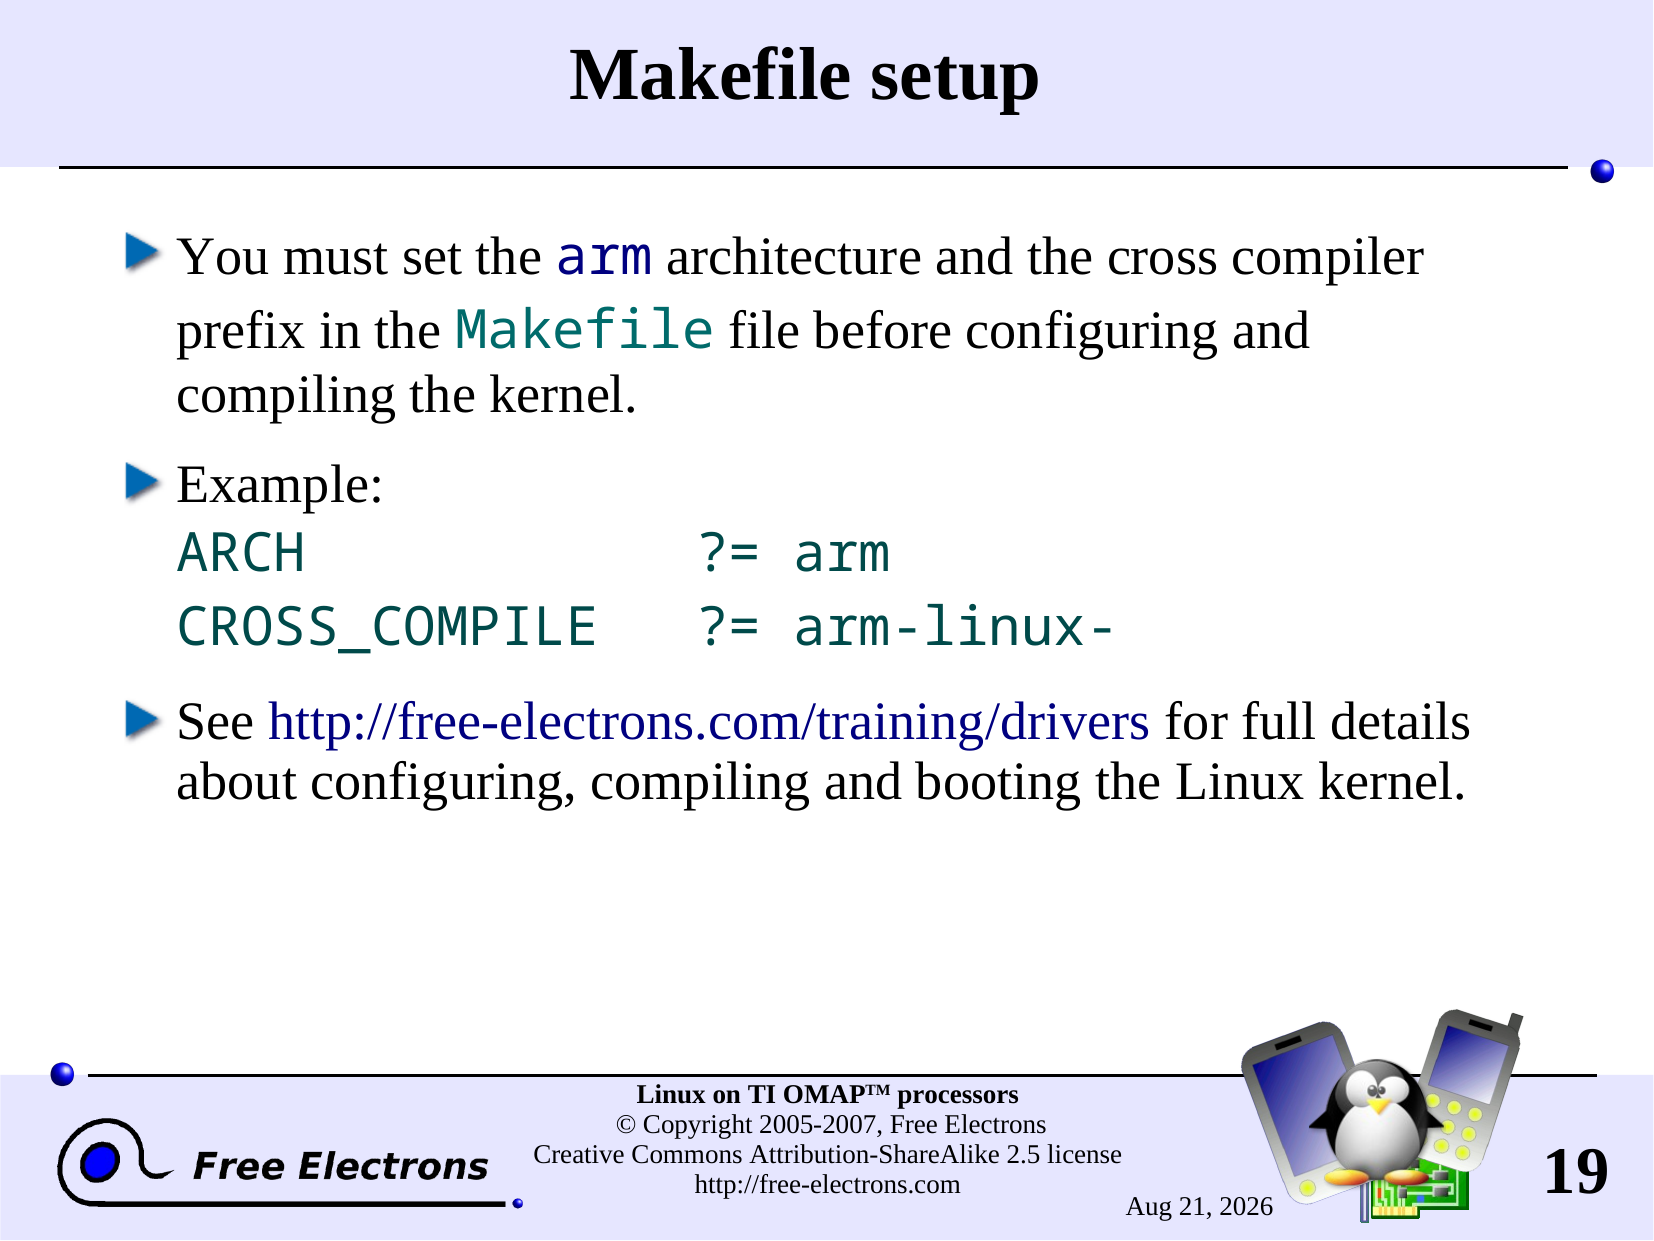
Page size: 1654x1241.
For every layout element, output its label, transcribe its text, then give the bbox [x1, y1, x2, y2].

picture [1231, 1007, 1538, 1241]
list You must set the arm architecture and the cross compiler prefix in the Makefile file before configuring and compiling the kernel. Example: ARCH ?= arm CROSS_COMPILE ?= arm-linux- See http://free-electrons.com/training/drivers for full details about configuring, compiling and booting the Linux kernel. [105, 216, 1518, 1066]
picture [50, 1107, 527, 1216]
title Makefile setup [60, 25, 1551, 124]
